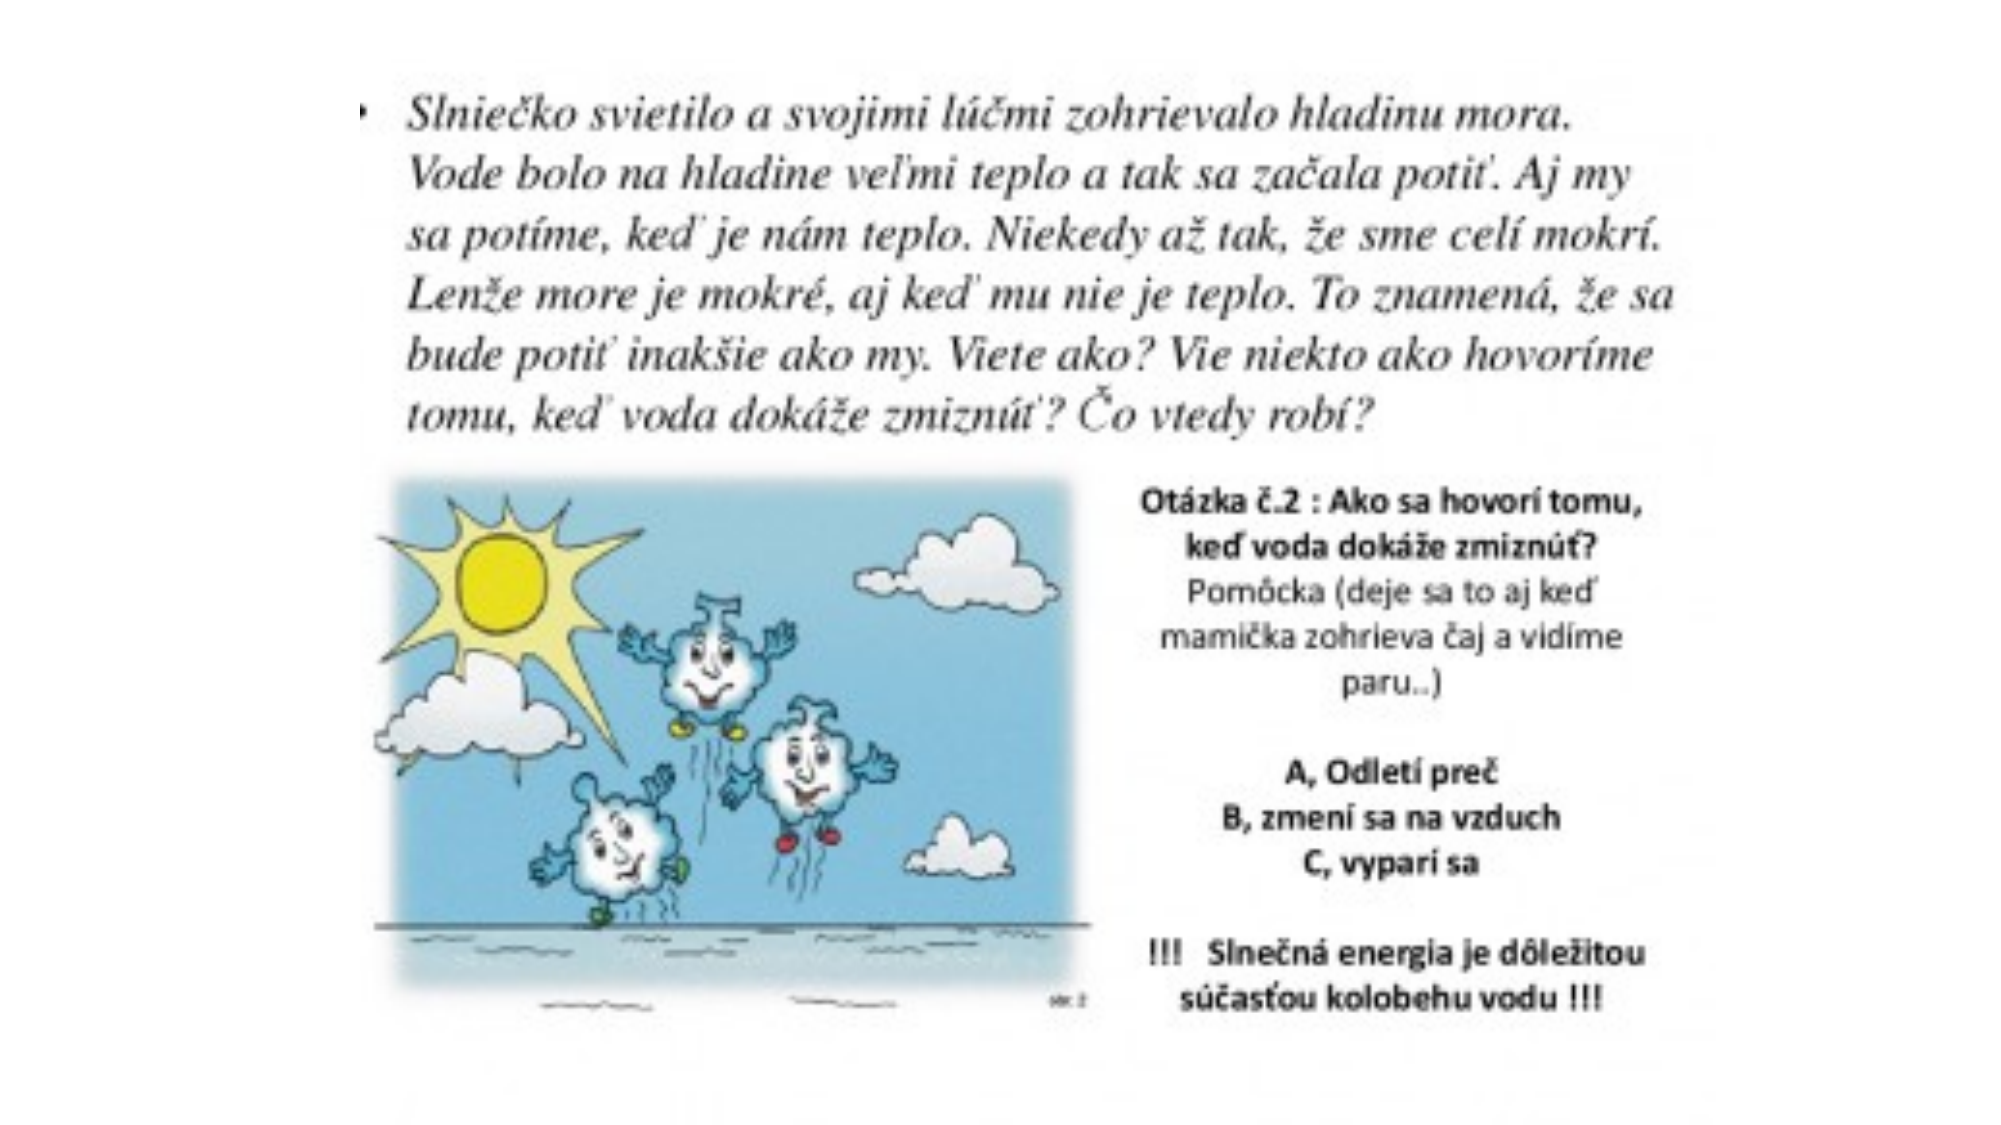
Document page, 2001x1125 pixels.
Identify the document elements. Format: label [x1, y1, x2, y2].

picture [360, 60, 1716, 1125]
